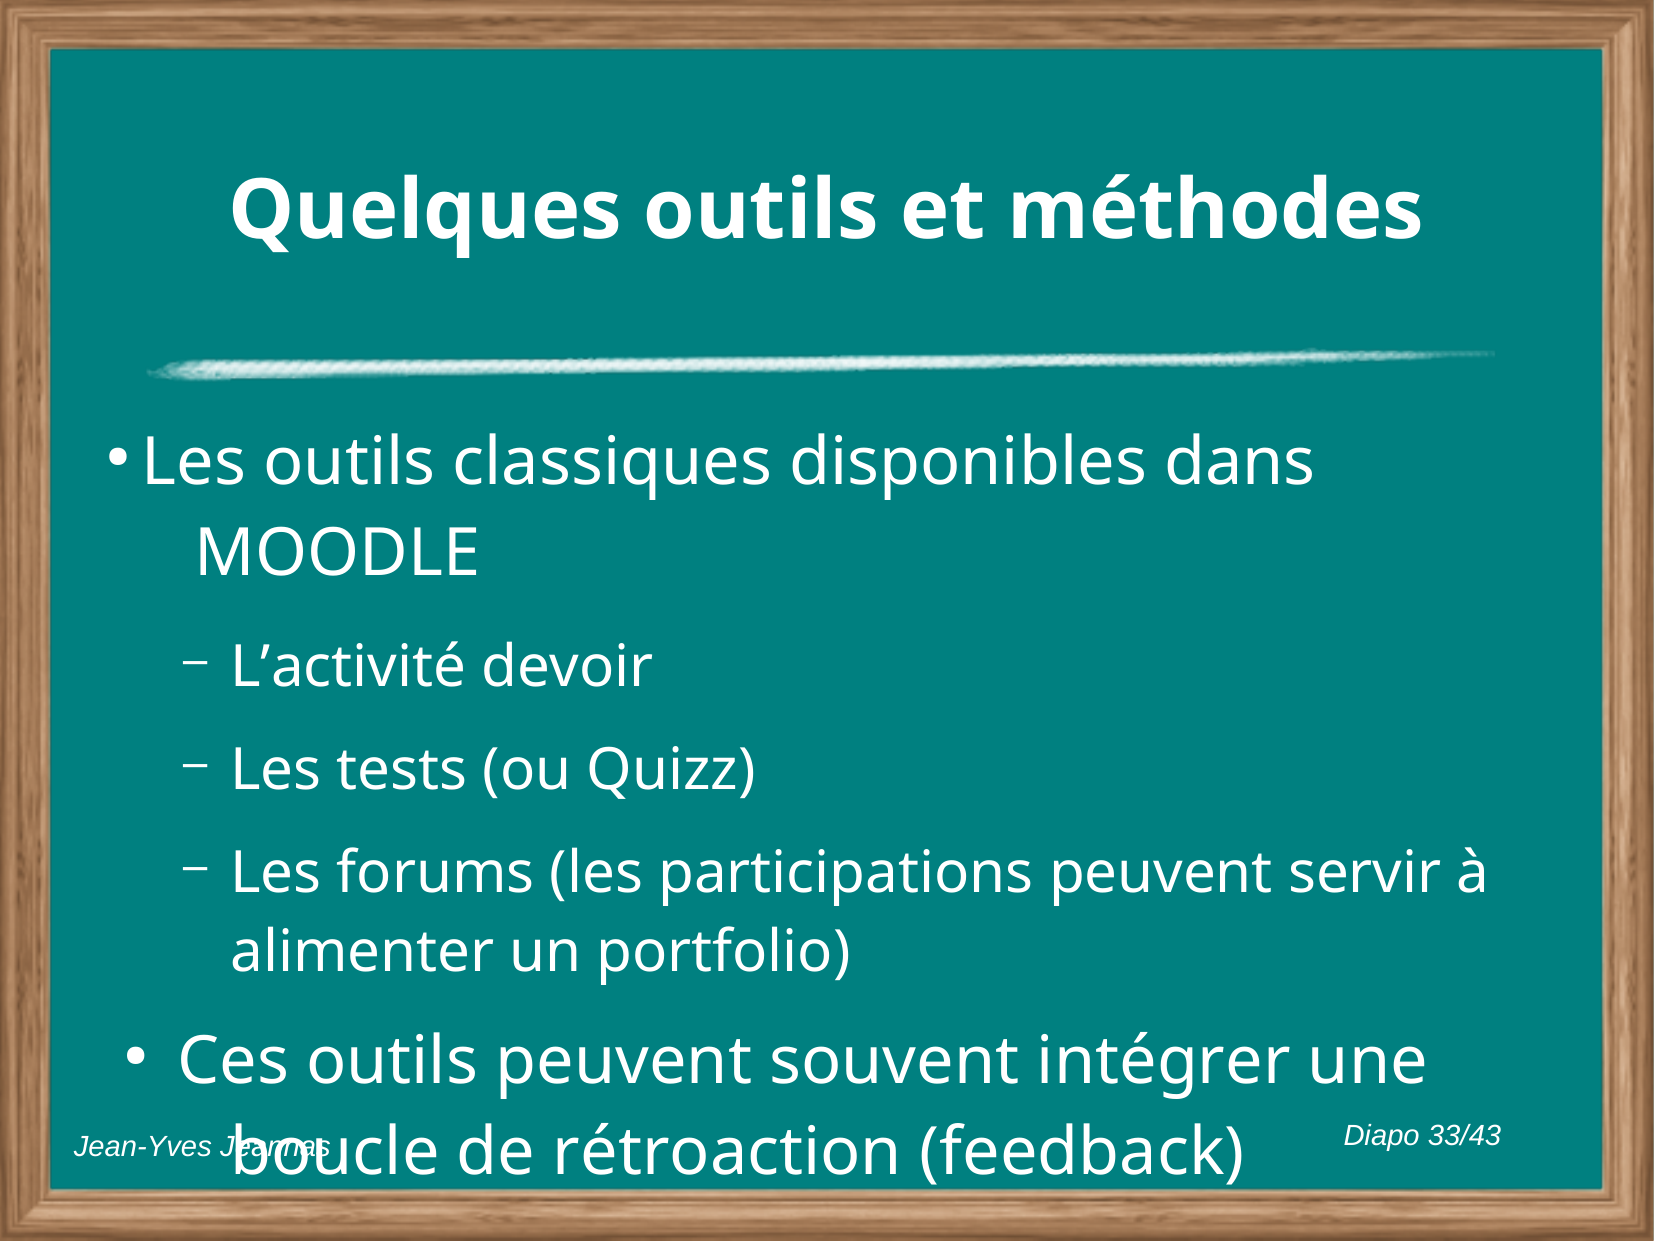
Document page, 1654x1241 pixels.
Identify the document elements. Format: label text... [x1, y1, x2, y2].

list Les outils classiques disponibles dans MOODLE L’activité devoir Les tests (ou Quizz) Les forums (les participations peuvent servir à alimenter un portfolio) Ces outils peuvent souvent intégrer une boucle de rétroaction (feedback) [88, 413, 1565, 1063]
title Quelques outils et méthodes [88, 88, 1565, 325]
picture [0, 0, 1654, 1241]
